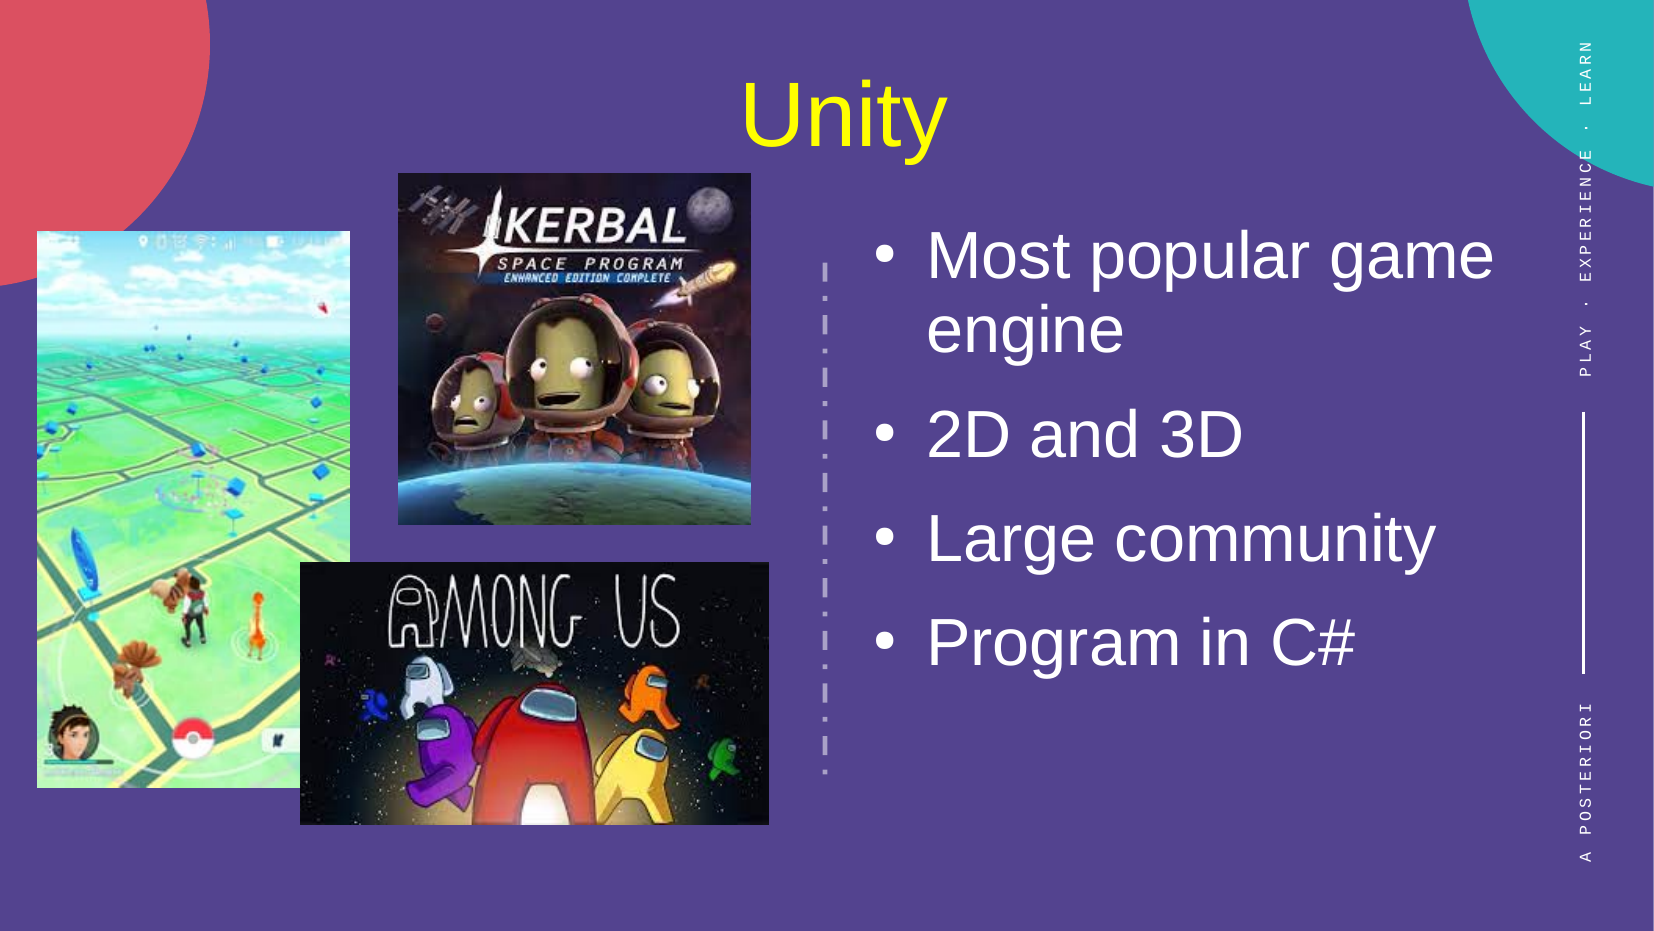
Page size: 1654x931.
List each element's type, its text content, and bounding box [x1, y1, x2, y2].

picture [398, 173, 751, 526]
picture [37, 231, 769, 825]
title Unity [187, 37, 1501, 193]
list Most popular game engine 2D and 3D Large community Program in C# [855, 217, 1544, 826]
